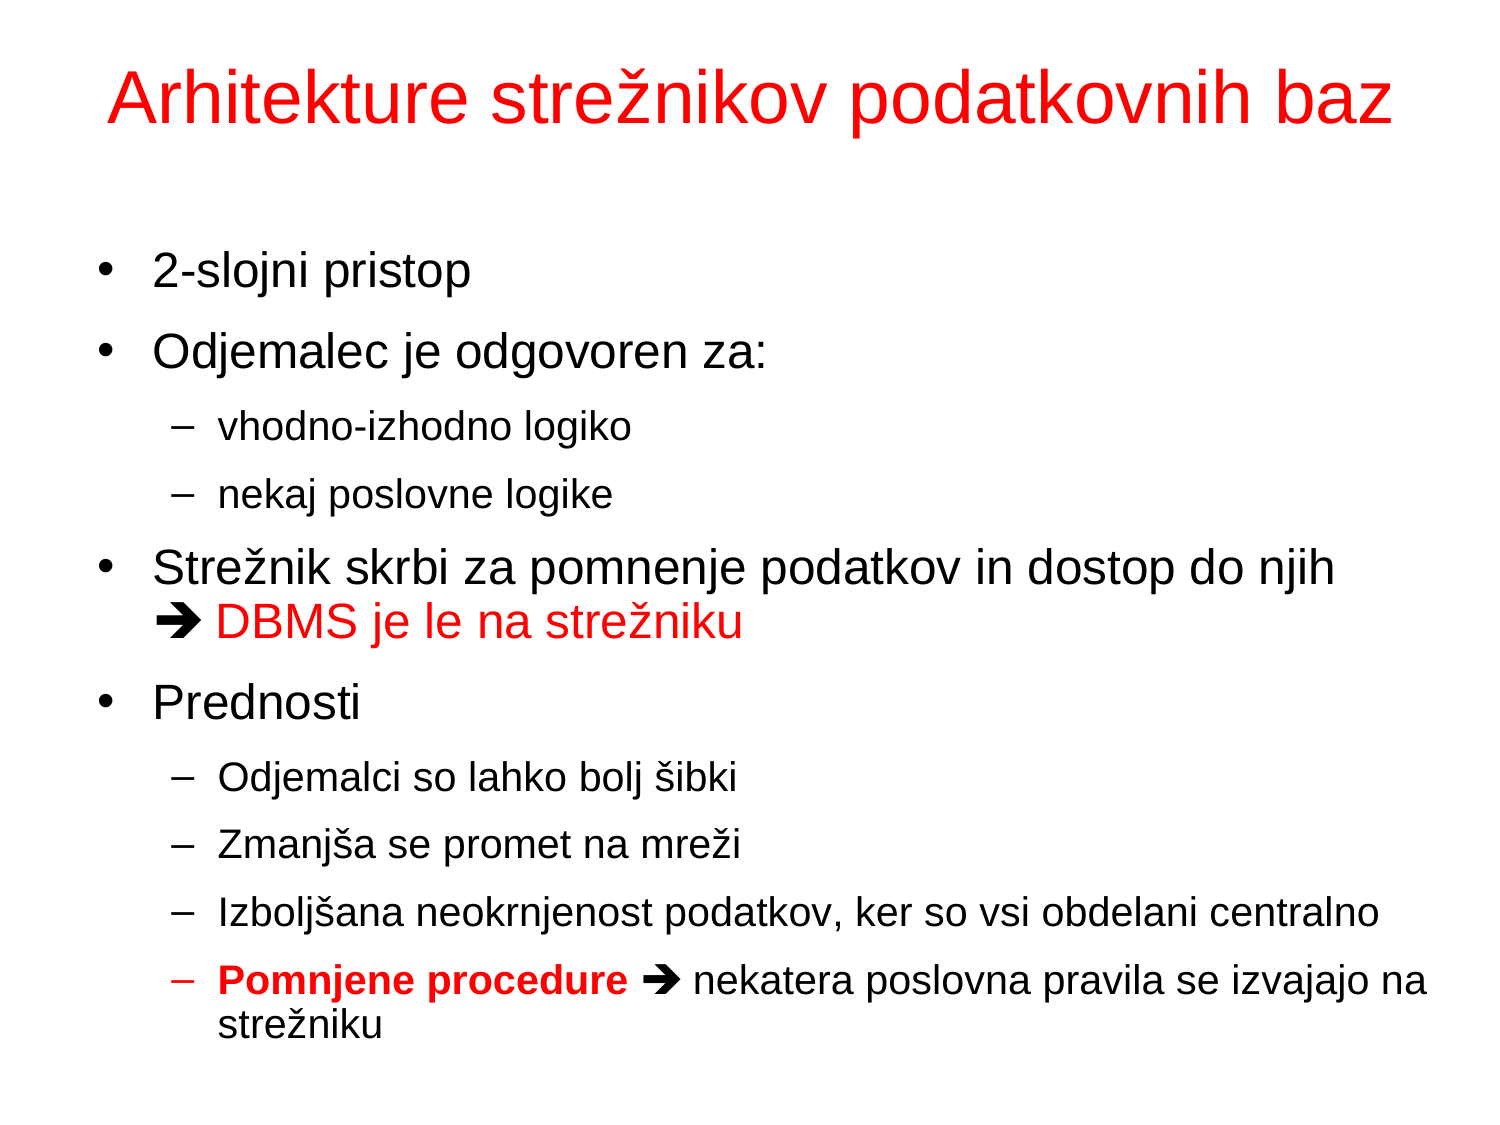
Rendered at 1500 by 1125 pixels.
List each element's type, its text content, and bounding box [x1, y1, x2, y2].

list 2-slojni pristop Odjemalec je odgovoren za: vhodno-izhodno logiko nekaj poslovne logike Strežnik skrbi za pomnenje podatkov in dostop do njih  DBMS je le na strežniku Prednosti Odjemalci so lahko bolj šibki Zmanjša se promet na mreži Izboljšana neokrnjenost podatkov, ker so vsi obdelani centralno Pomnjene procedure  nekatera poslovna pravila se izvajajo na strežniku [82, 237, 1483, 1065]
title Arhitekture strežnikov podatkovnih baz [76, 0, 1427, 188]
